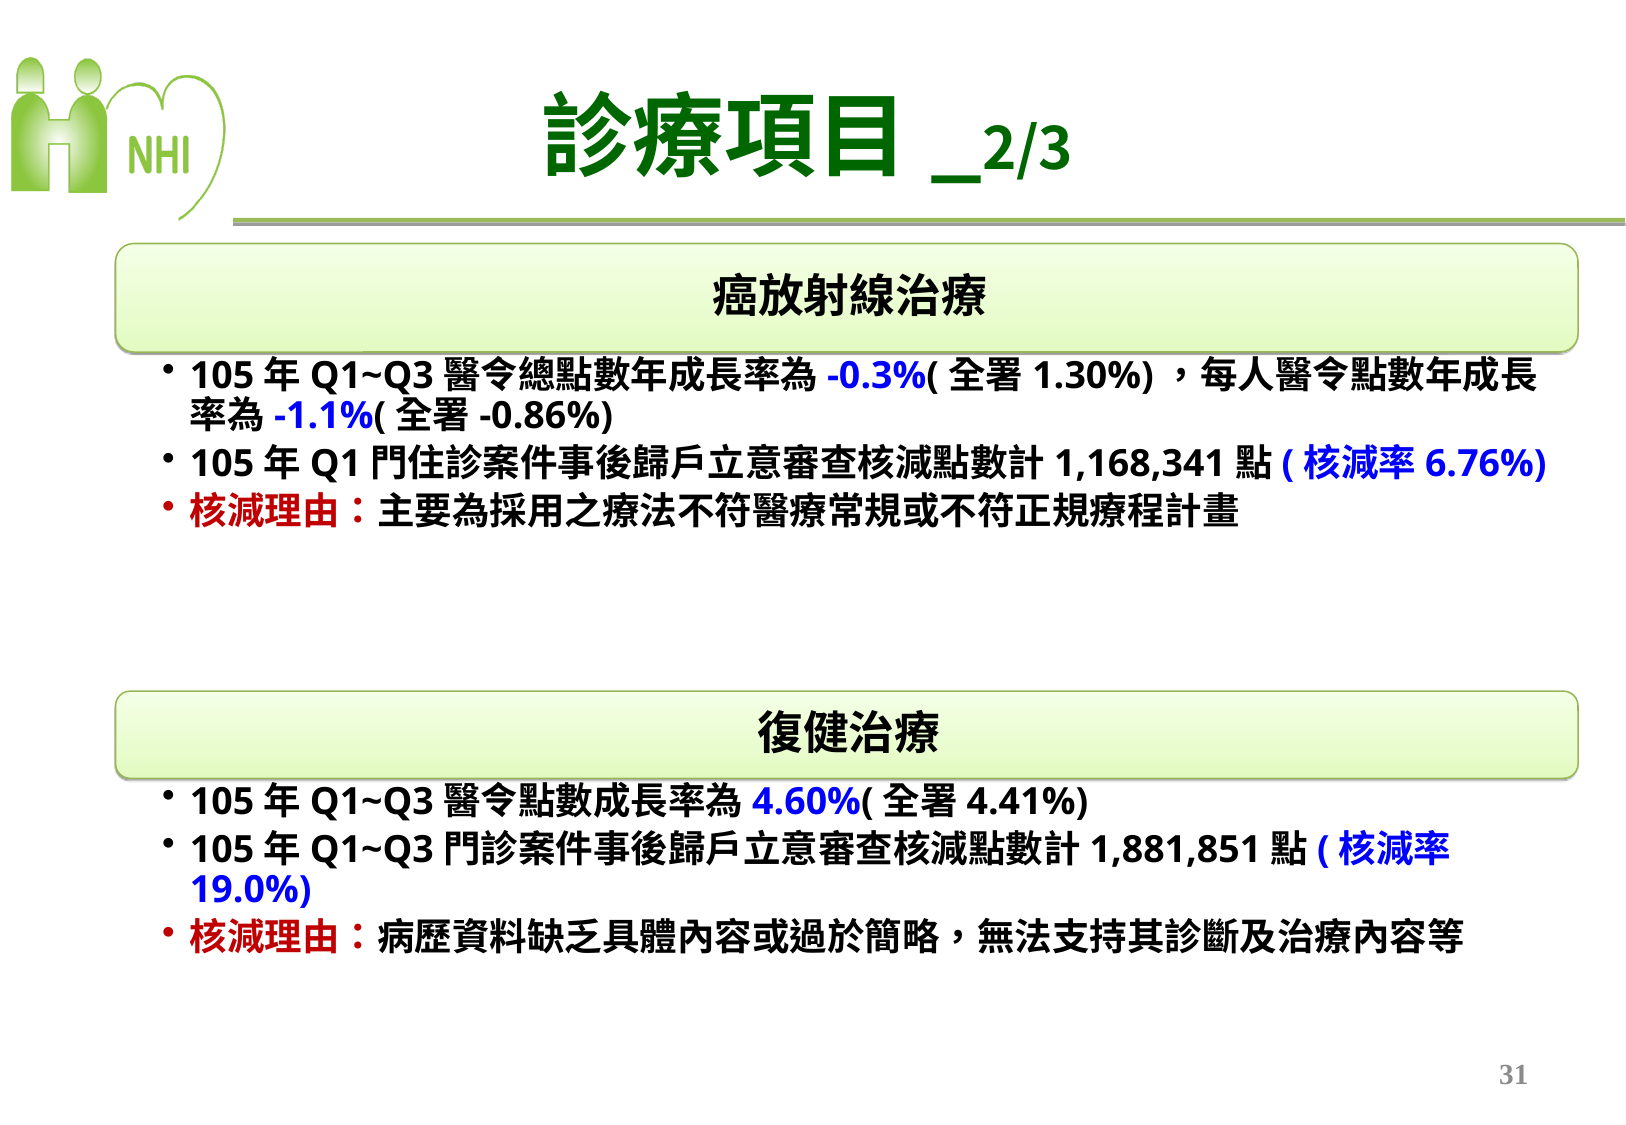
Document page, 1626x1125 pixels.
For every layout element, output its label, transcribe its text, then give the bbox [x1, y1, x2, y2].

text_box 復健治療 [115, 691, 1579, 778]
picture [0, 42, 233, 233]
text_box 105年Q1~Q3醫令總點數年成長率為-0.3%(全署1.30%)，每人醫令點數年成長率為-1.1%(全署-0.86%) 105年Q1門住診案件事後歸戶立意審查核減點數計1,168,341點(核減率6.76%) 核減理由：主要為採用之療法不符醫療常規或不符正規療程計畫 [115, 352, 1579, 692]
title 診療項目_2/3 [81, 45, 1534, 220]
text_box 105年Q1~Q3醫令點數成長率為4.60%(全署4.41%) 105年Q1~Q3門診案件事後歸戶立意審查核減點數計1,881,851點(核減率19.0%) 核減理由：病歷資料缺乏具體內容或過於簡略，無法支持其診斷及治療內容等 [115, 778, 1579, 986]
text_box 癌放射線治療 [115, 243, 1579, 352]
slide_number <編號> [1164, 1042, 1544, 1103]
